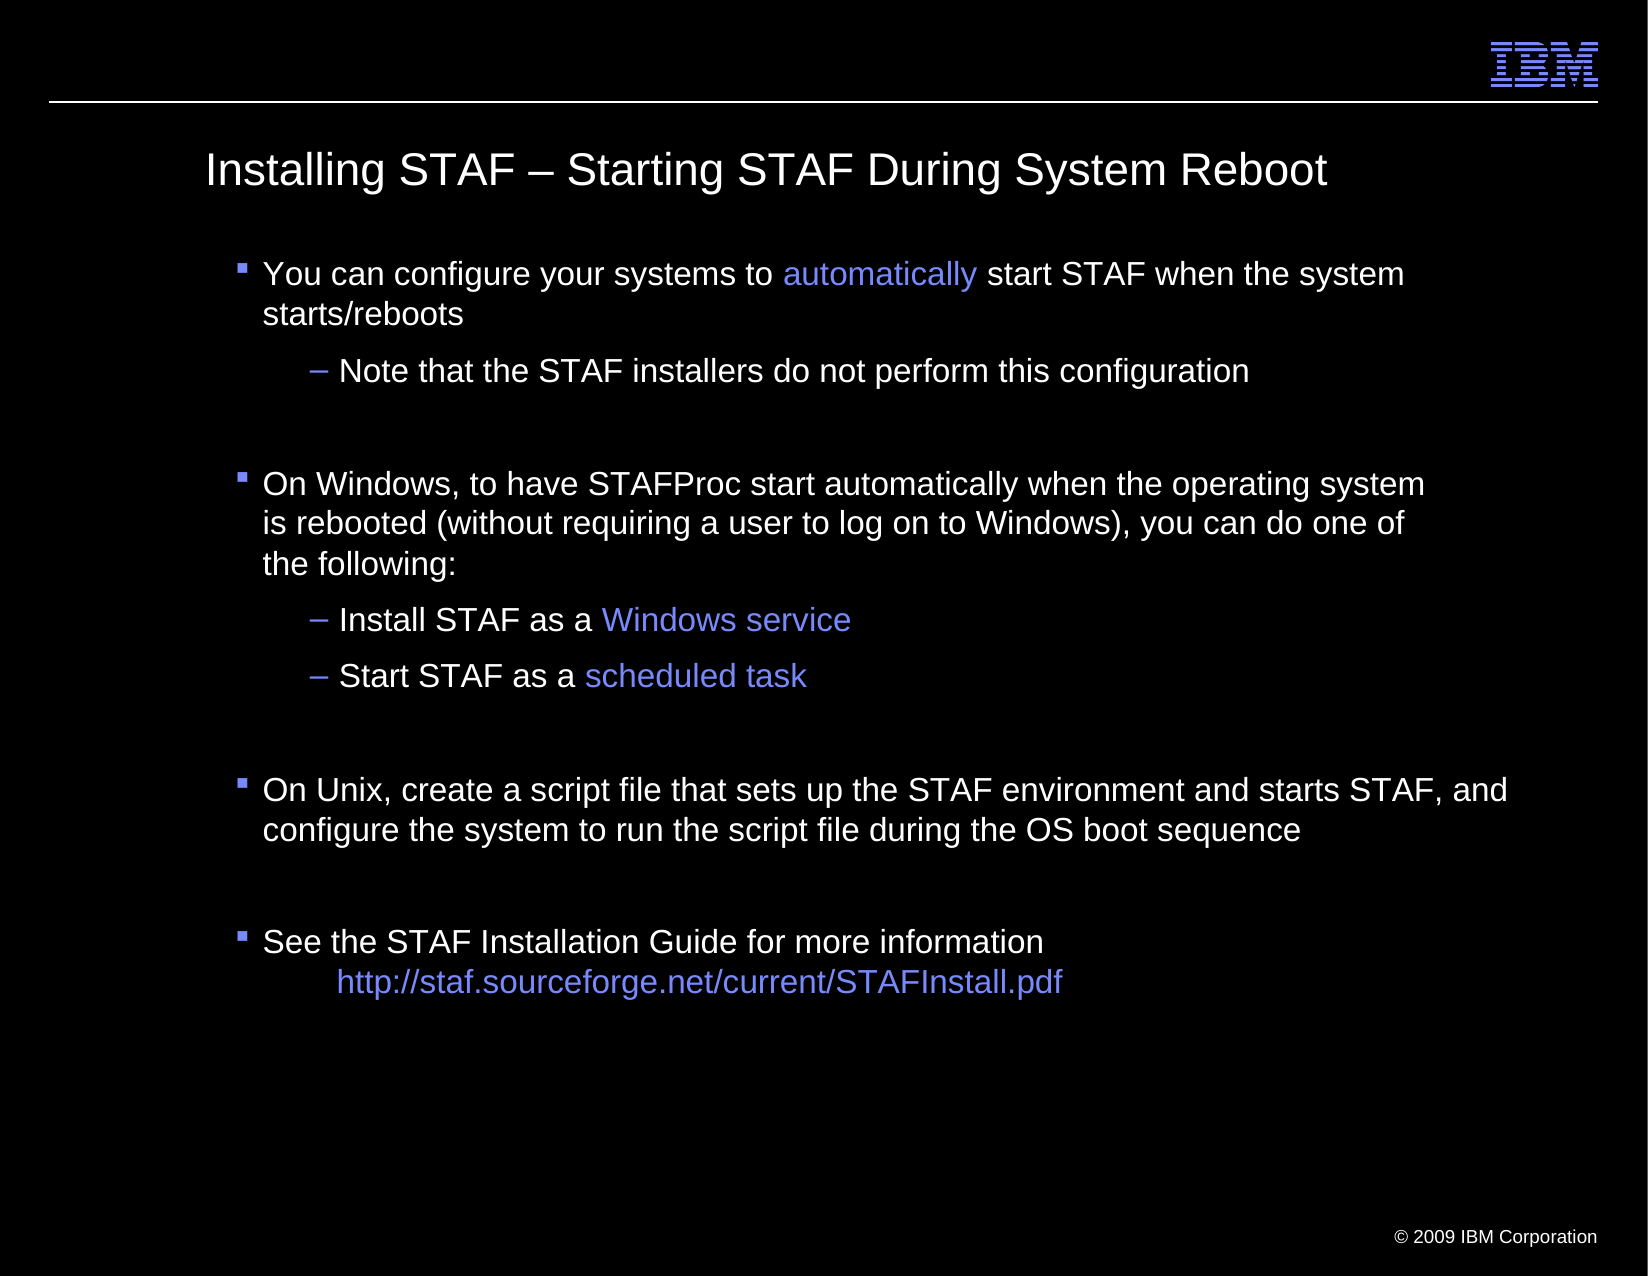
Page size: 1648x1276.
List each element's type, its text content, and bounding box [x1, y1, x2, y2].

picture [1491, 42, 1598, 87]
text_box You can configure your systems to automatically start STAF when the system starts/reboots Note that the STAF installers do not perform this configuration On Windows, to have STAFProc start automatically when the operating system is rebooted (without requiring a user to log on to Windows), you can do one of the following: Install STAF as a Windows service Start STAF as a scheduled task On Unix, create a script file that sets up the STAF environment and starts STAF, and configure the system to run the script file during the OS boot sequence See the STAF Installation Guide for more information http://staf.sourceforge.net/current/STAFInstall.pdf [235, 252, 1599, 1001]
title Installing STAF – Starting STAF During System Reboot [188, 137, 1648, 231]
